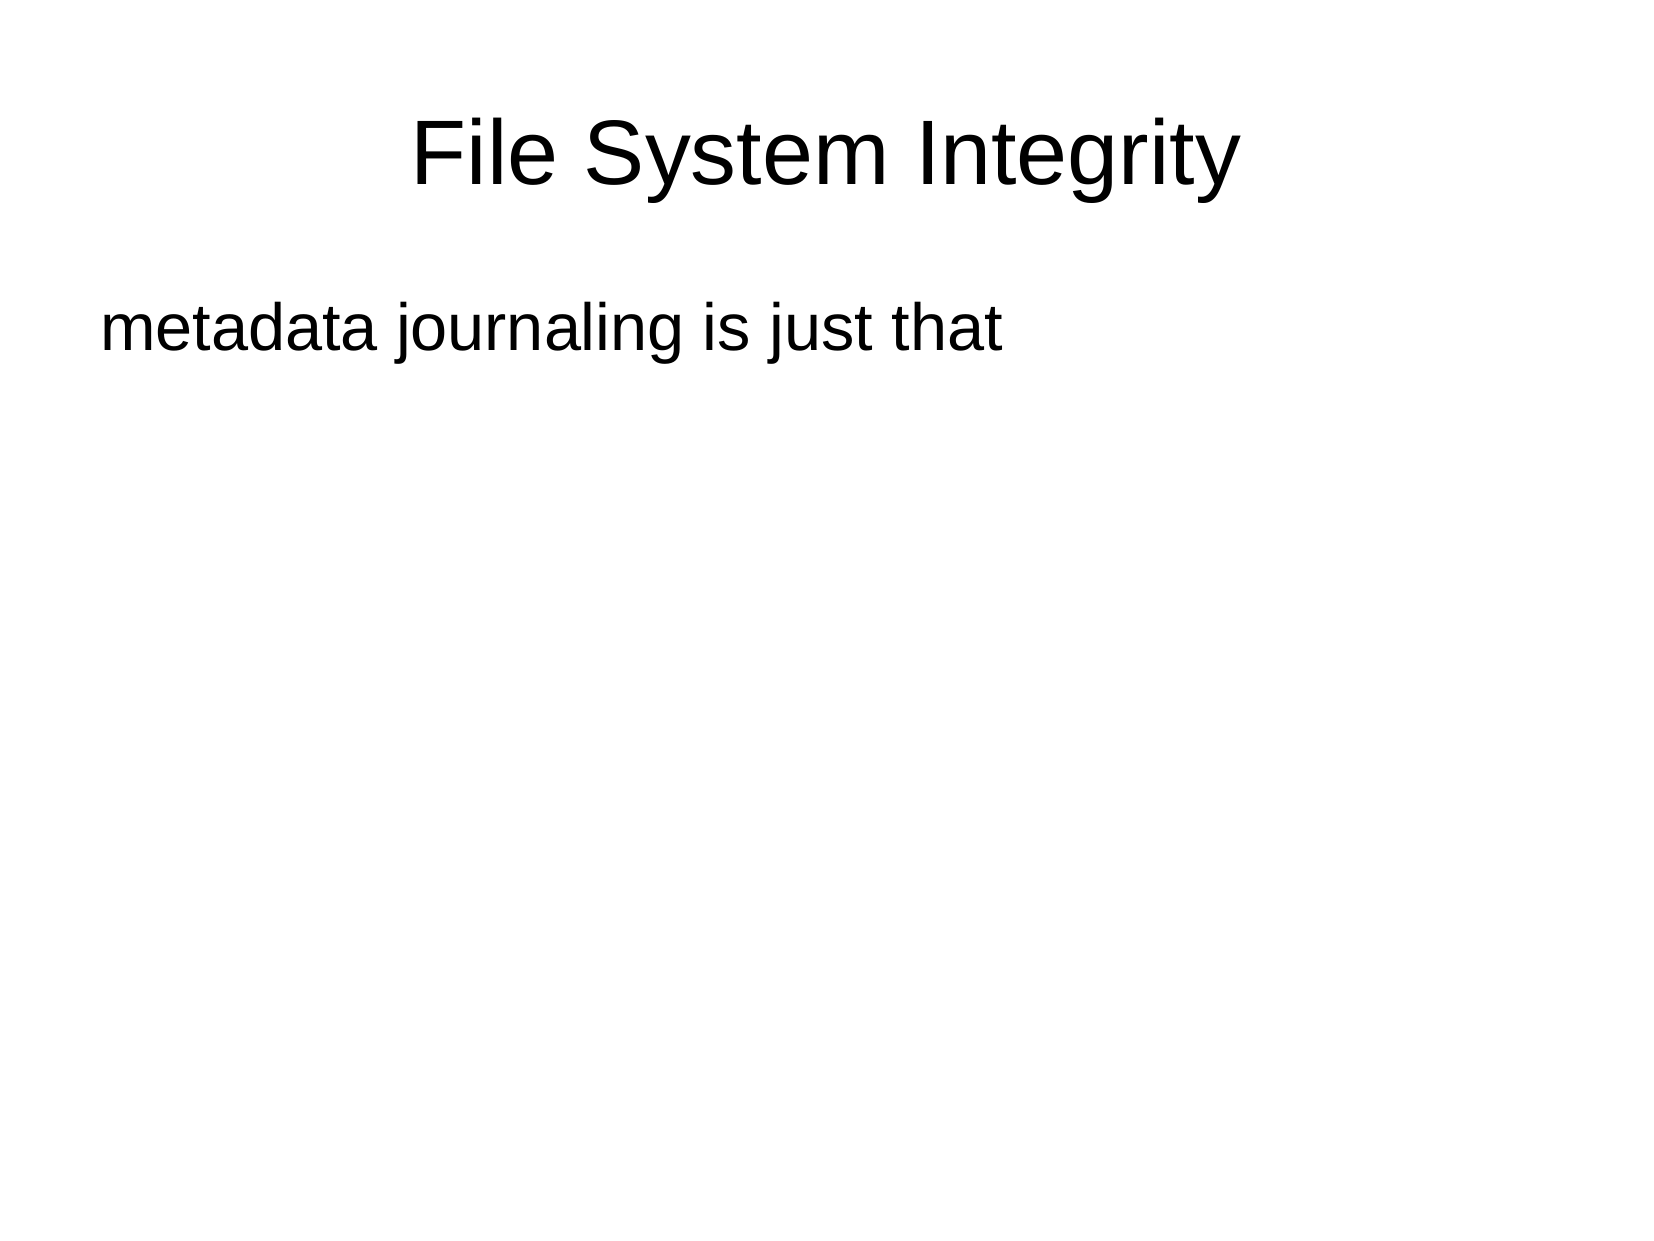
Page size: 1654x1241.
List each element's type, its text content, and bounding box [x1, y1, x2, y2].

list metadata journaling is just that [82, 290, 1571, 1094]
title File System Integrity [82, 56, 1571, 250]
